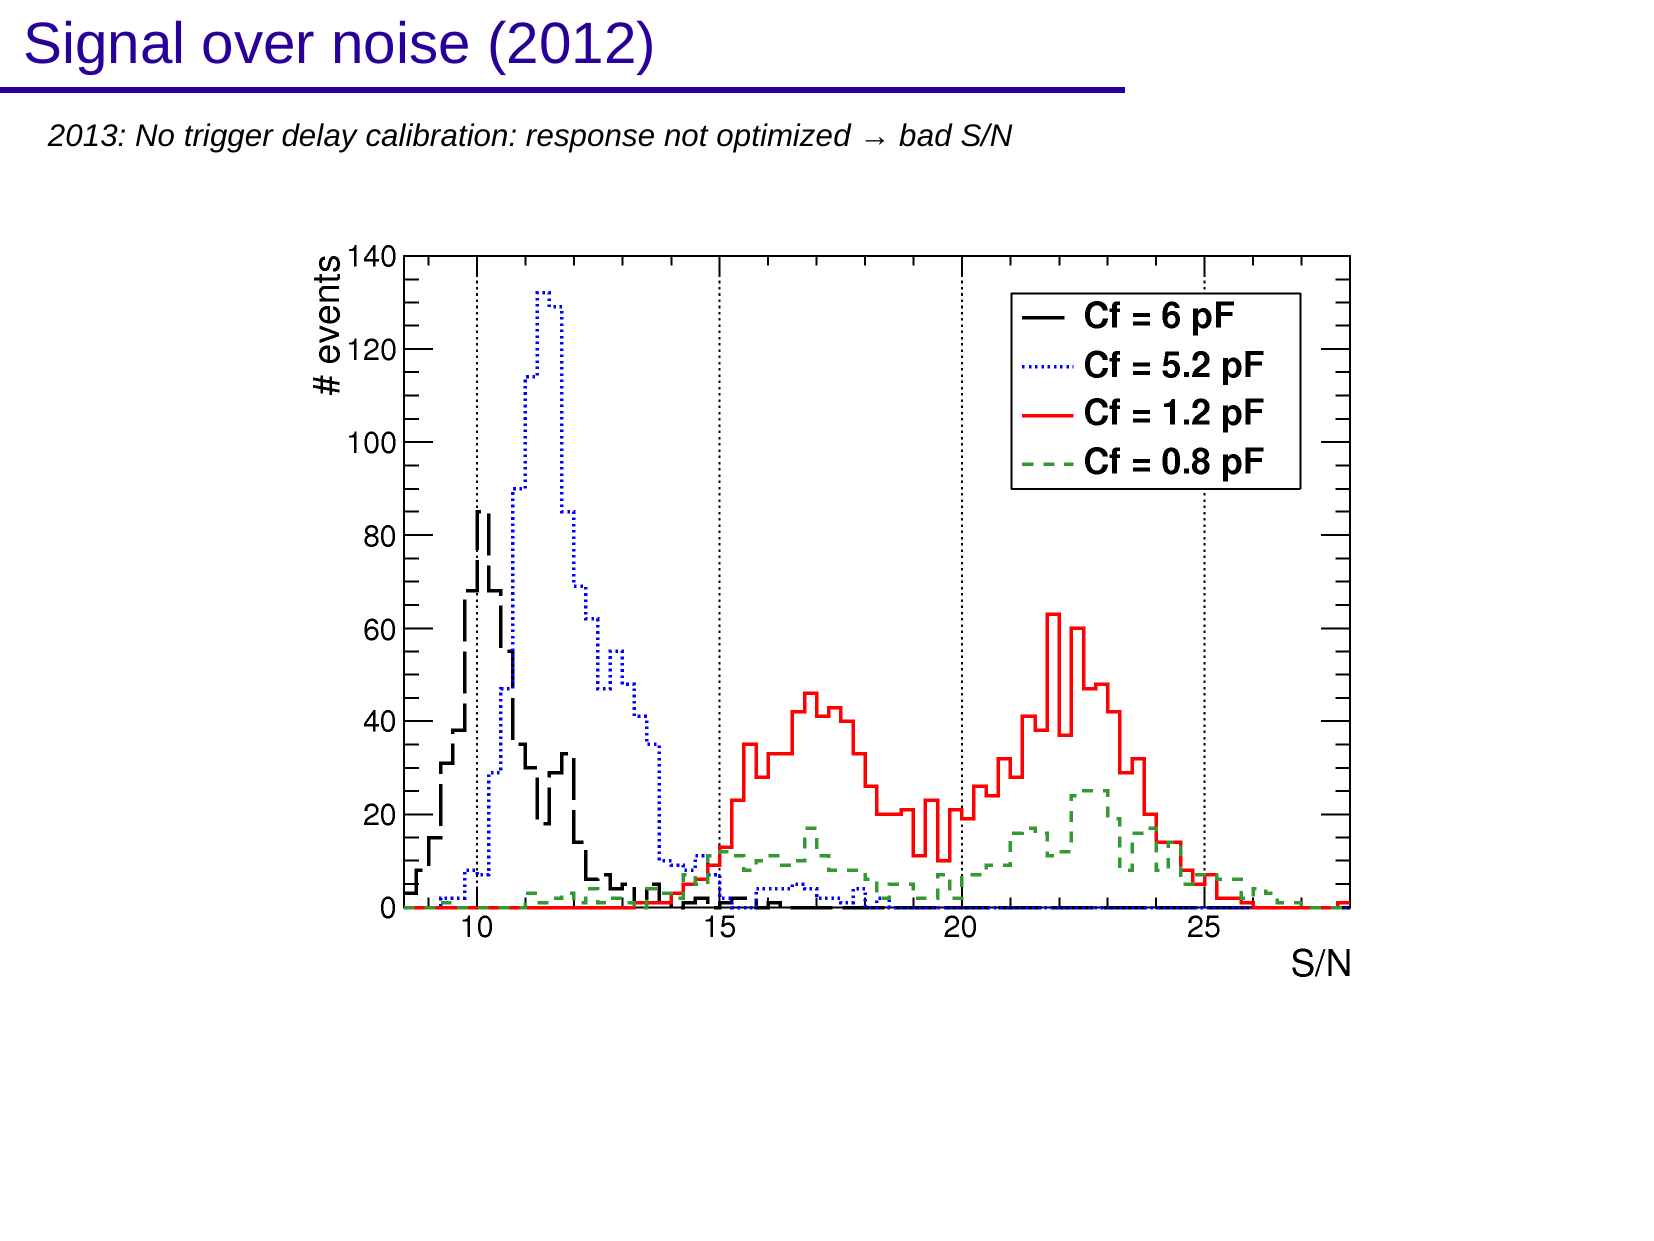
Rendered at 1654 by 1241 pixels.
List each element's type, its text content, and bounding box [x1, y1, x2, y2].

title Signal over noise (2012) [23, 10, 1512, 76]
picture [261, 209, 1411, 1021]
text_box 2013: No trigger delay calibration: response not optimized → bad S/N [33, 111, 1459, 169]
